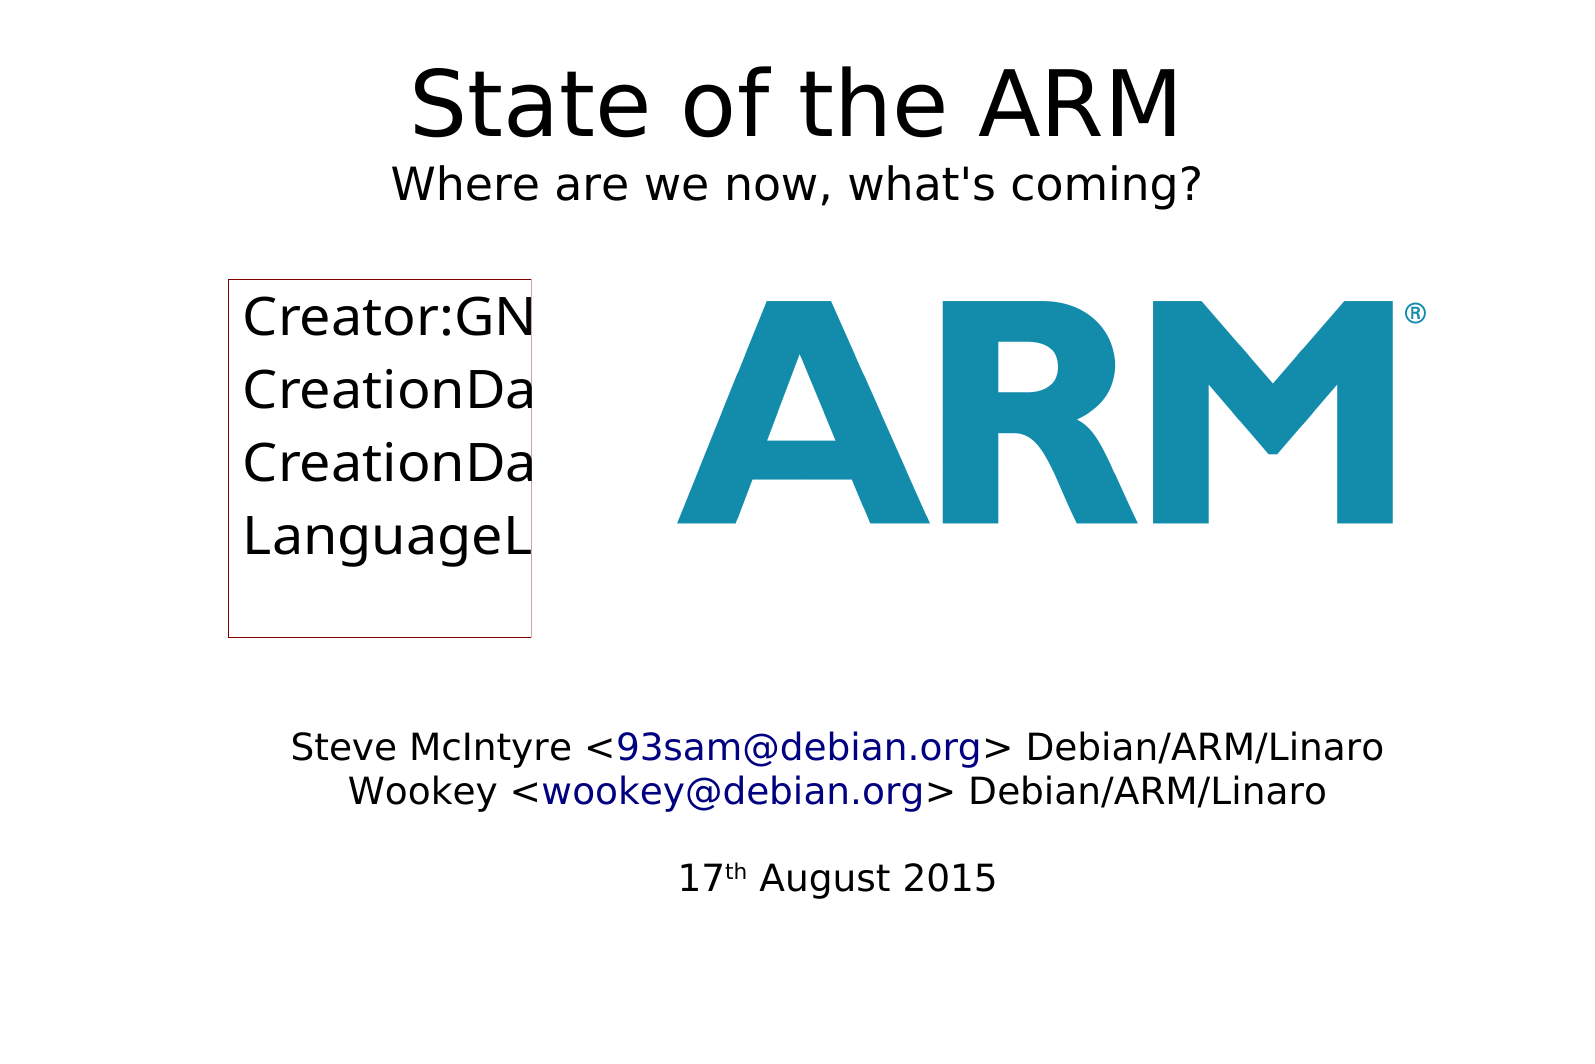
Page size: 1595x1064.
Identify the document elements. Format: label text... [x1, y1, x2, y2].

subtitle Steve McIntyre <93sam@debian.org> Debian/ARM/Linaro Wookey <wookey@debian.org> Debian/ARM/Linaro 17th August 2015 [102, 562, 1538, 1064]
picture [225, 275, 532, 638]
title State of the ARM Where are we now, what's coming? [79, 24, 1515, 239]
picture [675, 299, 1428, 526]
